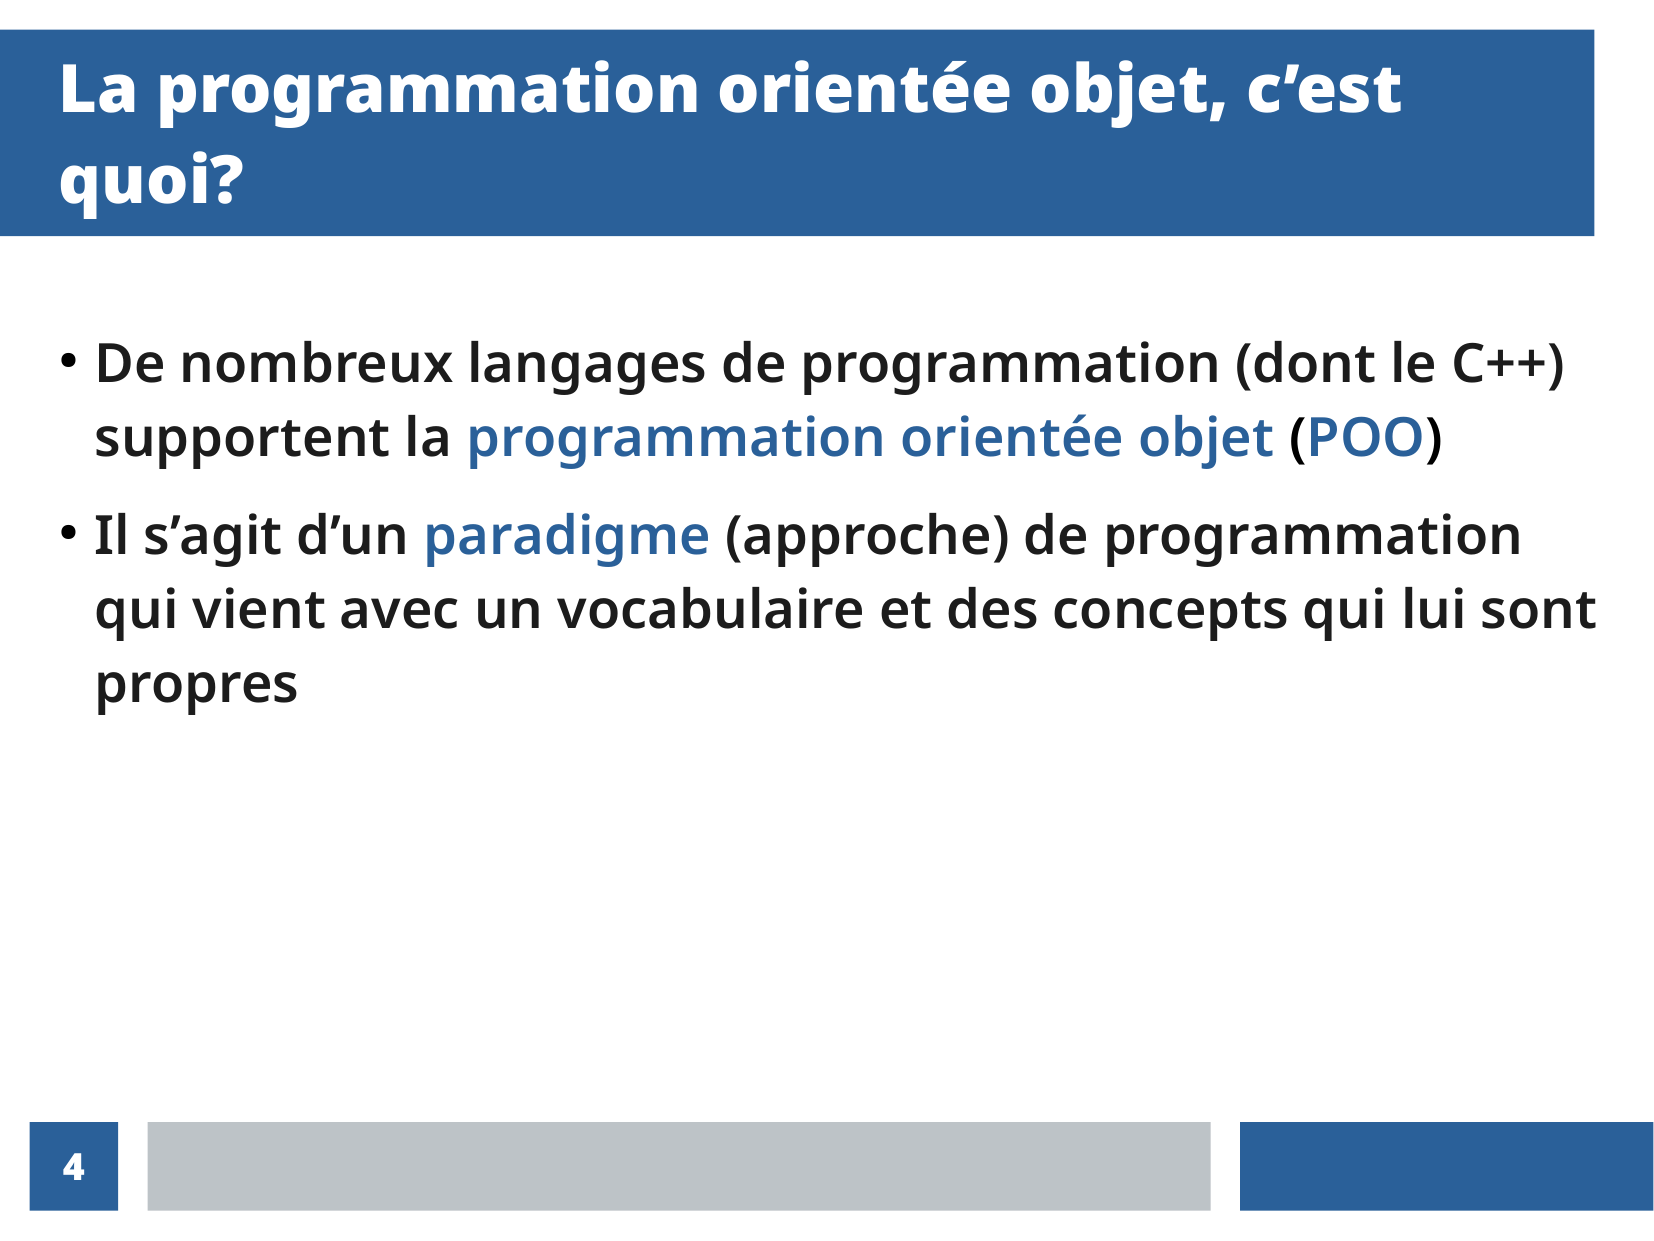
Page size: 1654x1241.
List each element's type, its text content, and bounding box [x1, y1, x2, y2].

list De nombreux langages de programmation (dont le C++) supportent la programmation orientée objet (POO) Il s’agit d’un paradigme (approche) de programmation qui vient avec un vocabulaire et des concepts qui lui sont propres [59, 324, 1607, 1093]
title La programmation orientée objet, c’est quoi? [59, 41, 1595, 219]
